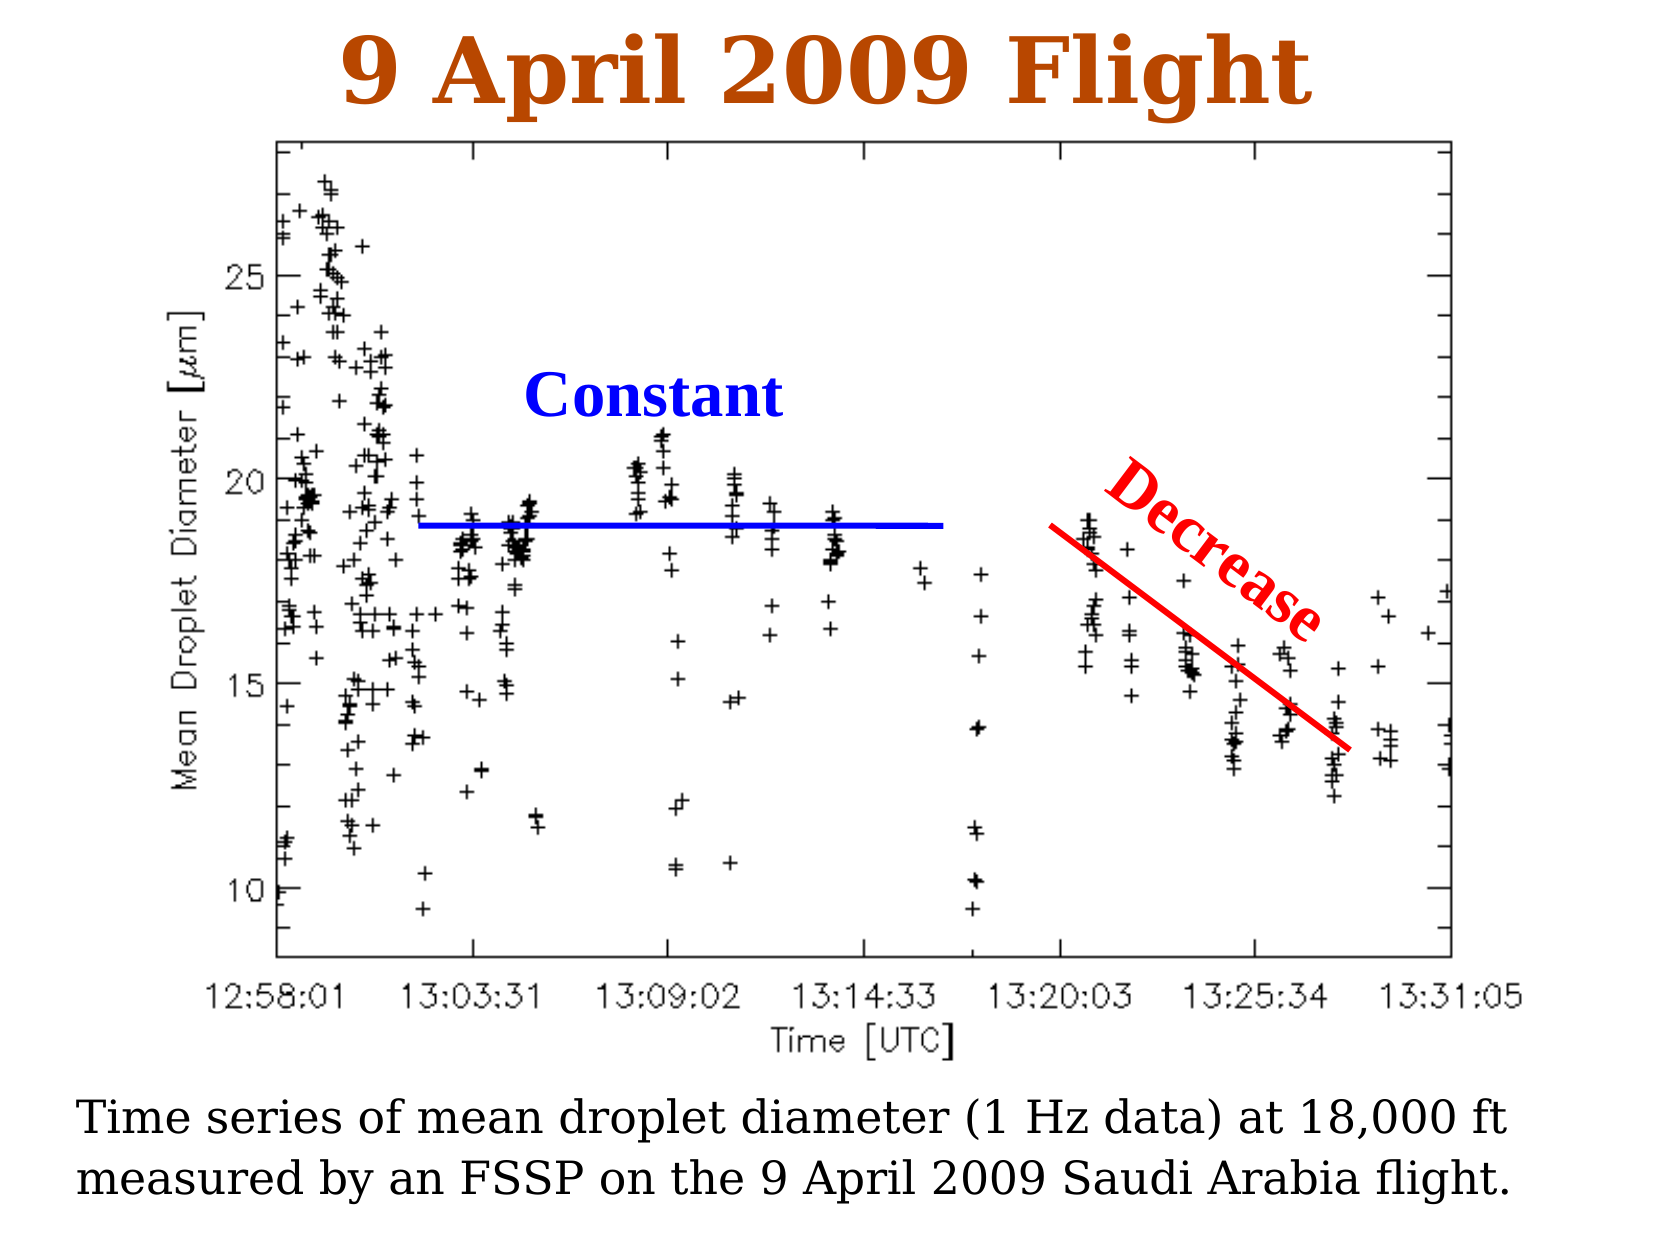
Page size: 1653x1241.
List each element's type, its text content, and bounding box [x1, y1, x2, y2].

text_box Constant [584, 388, 593, 409]
text_box Constant [738, 389, 748, 409]
text_box Time series of mean droplet diameter (1 Hz data) at 18,000 ft measured by an FSSP on the 9 April 2009 Saudi Arabia flight. [61, 1074, 1599, 1212]
text_box 9 April 2009 Flight [0, 19, 1653, 126]
text_box Decrease [1088, 422, 1454, 726]
picture [63, 126, 1526, 1074]
text_box Constant [619, 389, 629, 409]
text_box Constant [509, 342, 820, 409]
